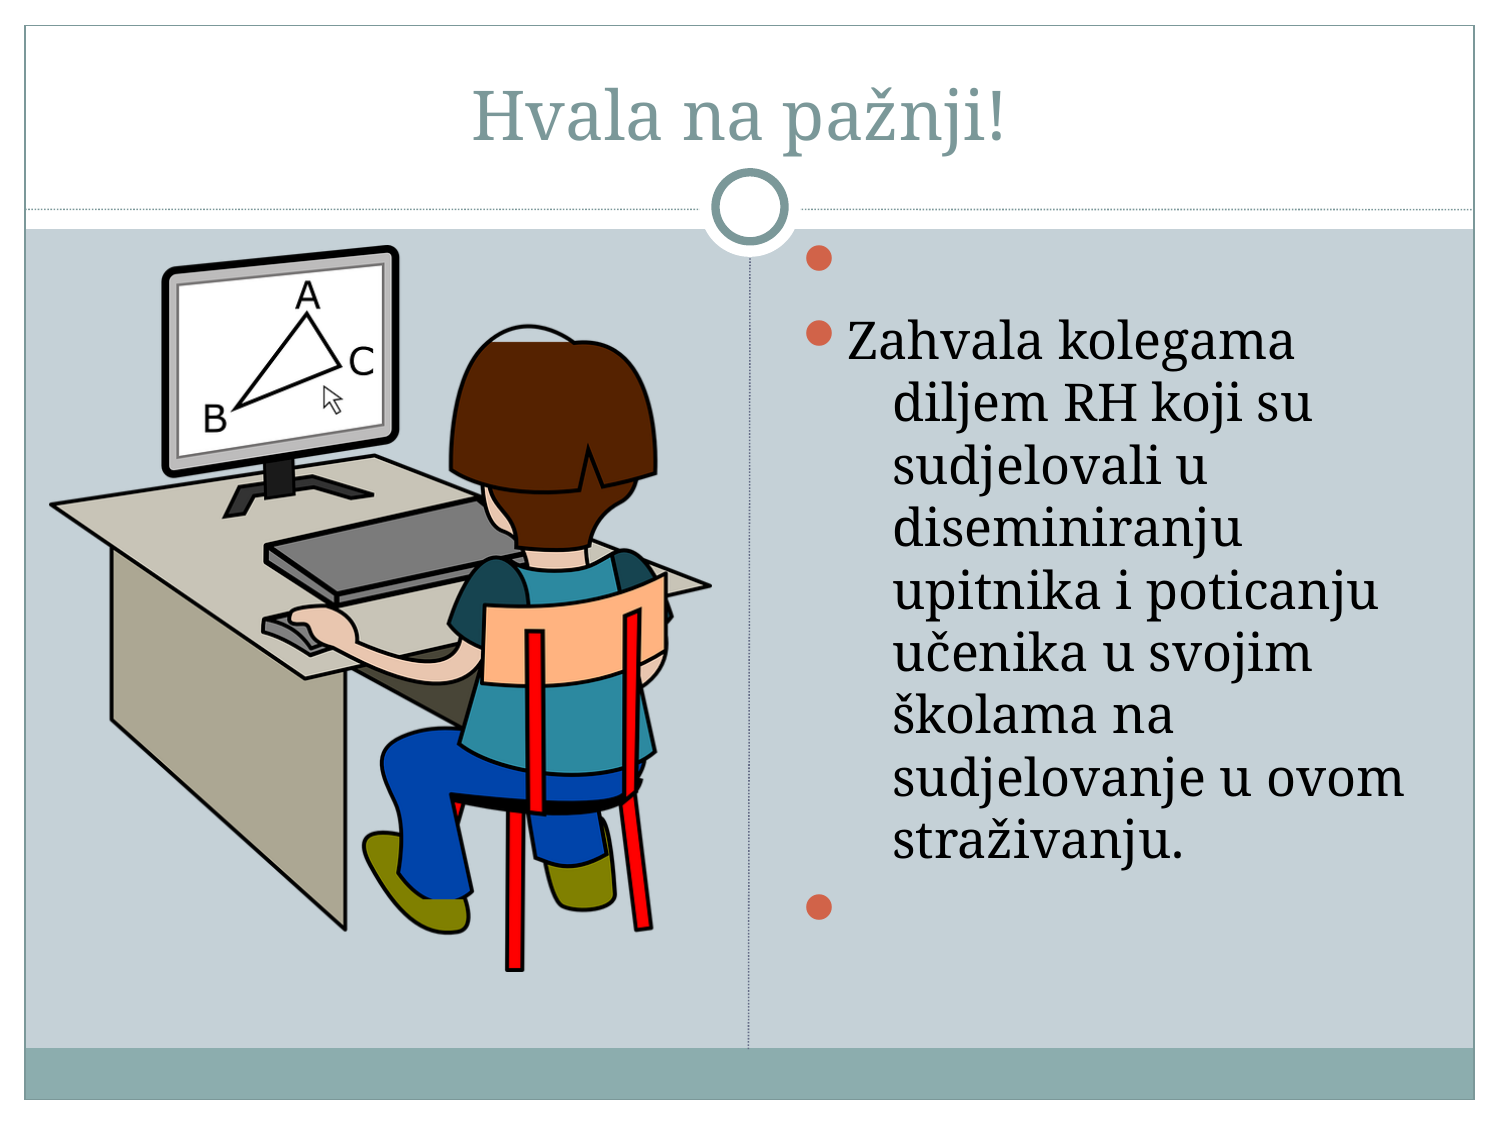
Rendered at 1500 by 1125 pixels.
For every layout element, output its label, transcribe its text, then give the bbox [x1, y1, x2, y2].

list Zahvala kolegama diljem RH koji su sudjelovali u diseminiranju upitnika i poticanju učenika u svojim školama na sudjelovanje u ovom straživanju. [787, 224, 1450, 994]
title Hvala na pažnji! [49, 37, 1450, 162]
picture [49, 245, 712, 972]
